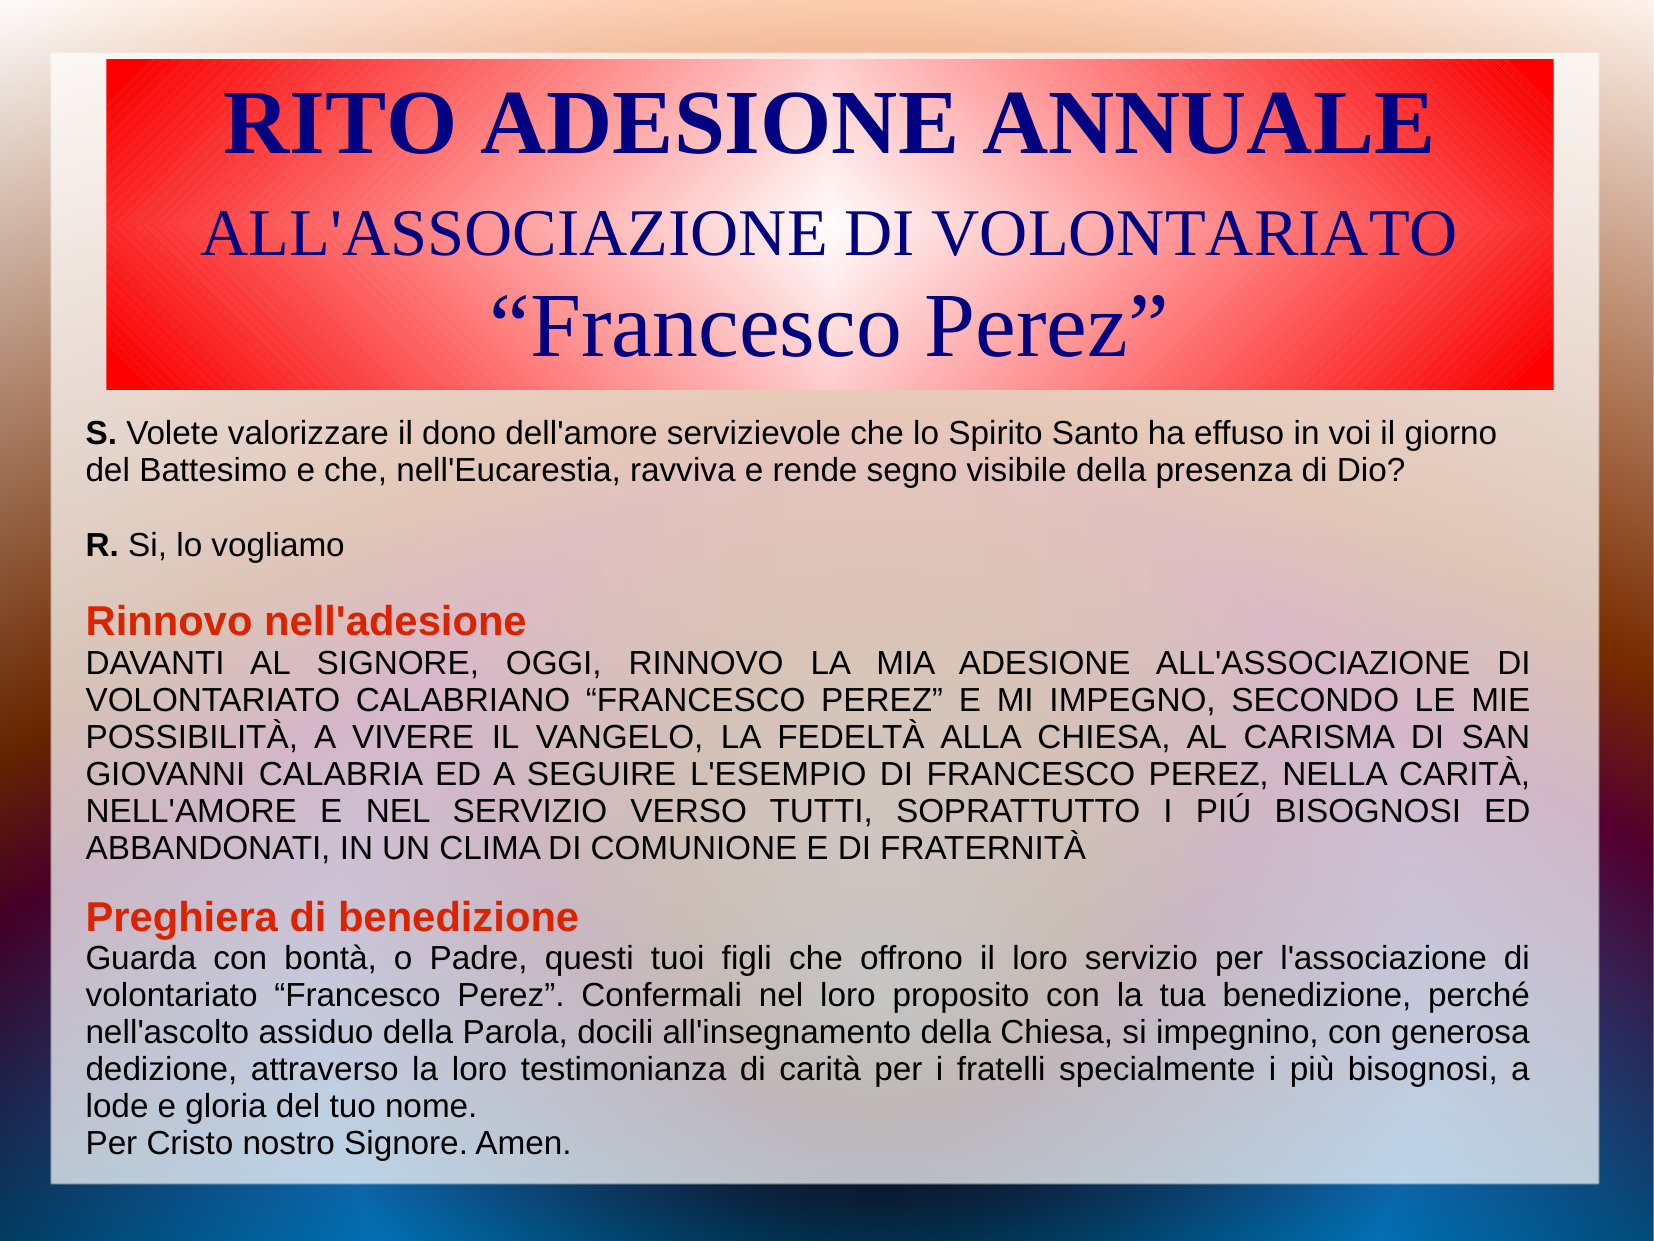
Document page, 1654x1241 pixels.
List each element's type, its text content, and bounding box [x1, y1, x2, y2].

text_box Preghiera di benedizione Guarda con bontà, o Padre, questi tuoi figli che offrono il loro servizio per l'associazione di volontariato “Francesco Perez”. Confermali nel loro proposito con la tua benedizione, perché nell'ascolto assiduo della Parola, docili all'insegnamento della Chiesa, si impegnino, con generosa dedizione, attraverso la loro testimonianza di carità per i fratelli specialmente i più bisognosi, a lode e gloria del tuo nome. Per Cristo nostro Signore. Amen. [70, 885, 1548, 1199]
title RITO ADESIONE ANNUALE ALL'ASSOCIAZIONE DI VOLONTARIATO “Francesco Perez” [106, 59, 1554, 390]
text_box Rinnovo nell'adesione DAVANTI AL SIGNORE, OGGI, RINNOVO LA MIA ADESIONE ALL'ASSOCIAZIONE DI VOLONTARIATO CALABRIANO “FRANCESCO PEREZ” E MI IMPEGNO, SECONDO LE MIE POSSIBILITÀ, A VIVERE IL VANGELO, LA FEDELTÀ ALLA CHIESA, AL CARISMA DI SAN GIOVANNI CALABRIA ED A SEGUIRE L'ESEMPIO DI FRANCESCO PEREZ, NELLA CARITÀ, NELL'AMORE E NEL SERVIZIO VERSO TUTTI, SOPRATTUTTO I PIÚ BISOGNOSI ED ABBANDONATI, IN UN CLIMA DI COMUNIONE E DI FRATERNITÀ [70, 590, 1548, 877]
text_box S. Volete valorizzare il dono dell'amore servizievole che lo Spirito Santo ha effuso in voi il giorno del Battesimo e che, nell'Eucarestia, ravviva e rende segno visibile della presenza di Dio? R. Si, lo vogliamo [70, 407, 1548, 574]
picture [0, 0, 1654, 1241]
